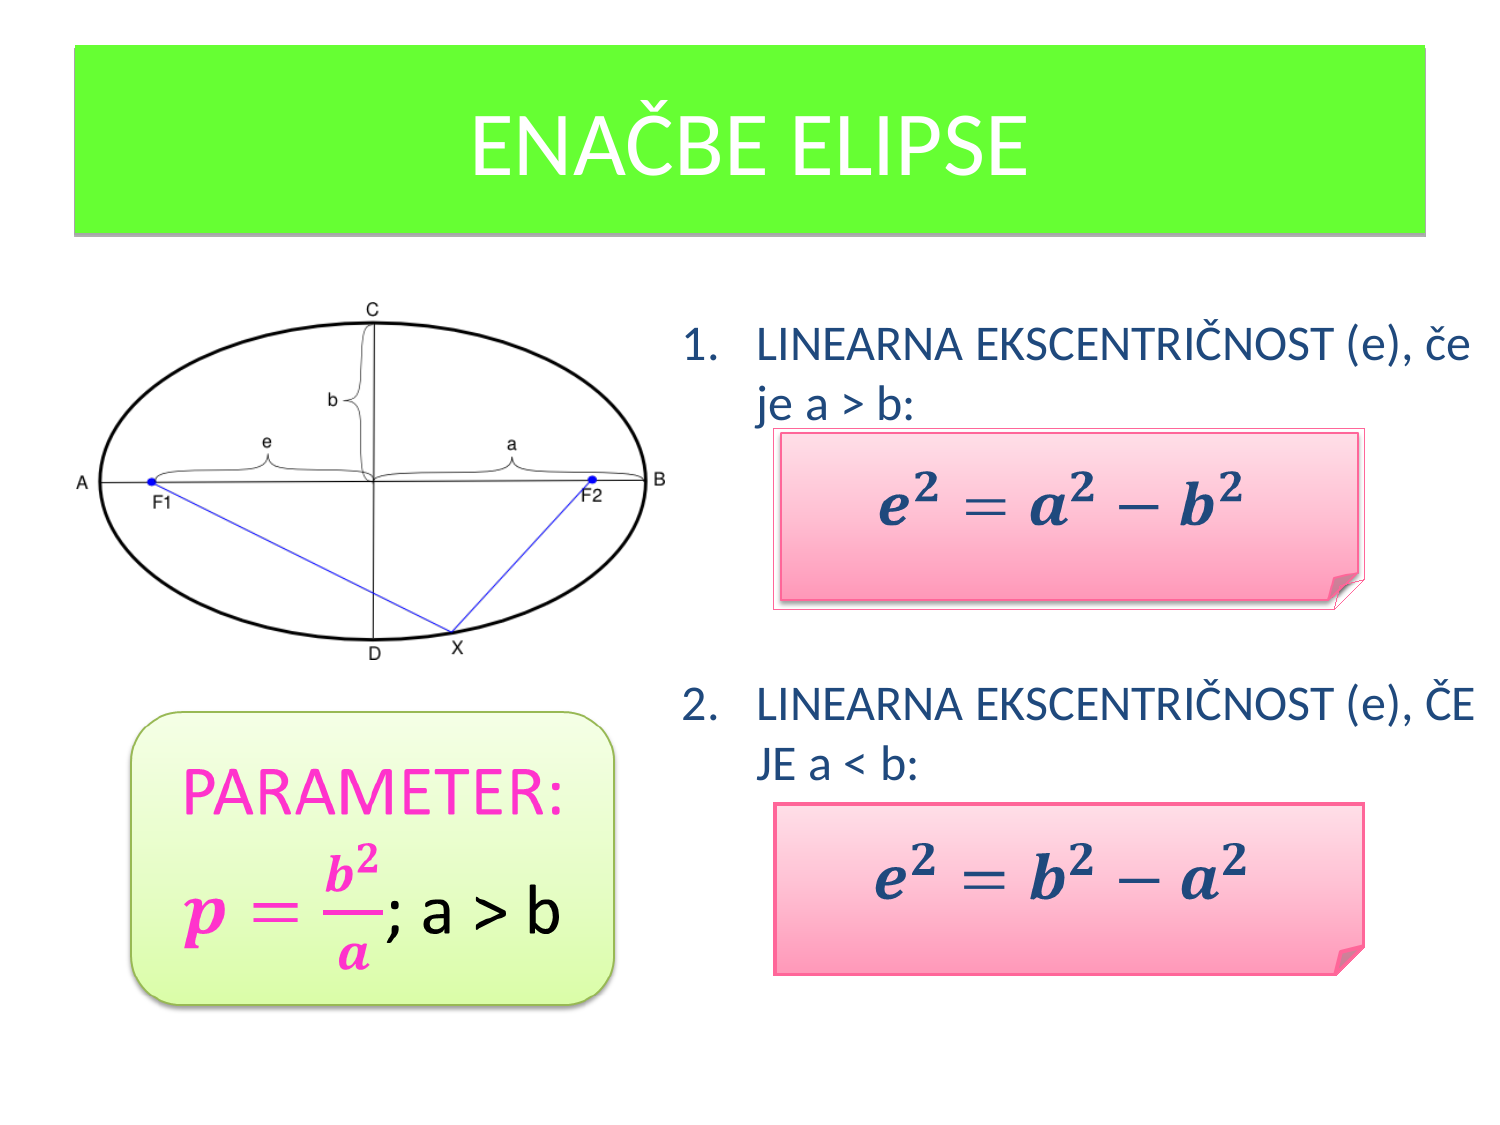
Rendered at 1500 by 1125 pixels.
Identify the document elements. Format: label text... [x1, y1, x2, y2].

text_box LINEARNA EKSCENTRIČNOST (e), če je a > b: LINEARNA EKSCENTRIČNOST (e), ČE JE a < b: [667, 302, 1500, 798]
text_box [773, 428, 1365, 610]
text_box [773, 802, 1365, 976]
picture [76, 302, 665, 660]
title ENAČBE ELIPSE [75, 45, 1425, 233]
text_box [123, 707, 621, 1015]
